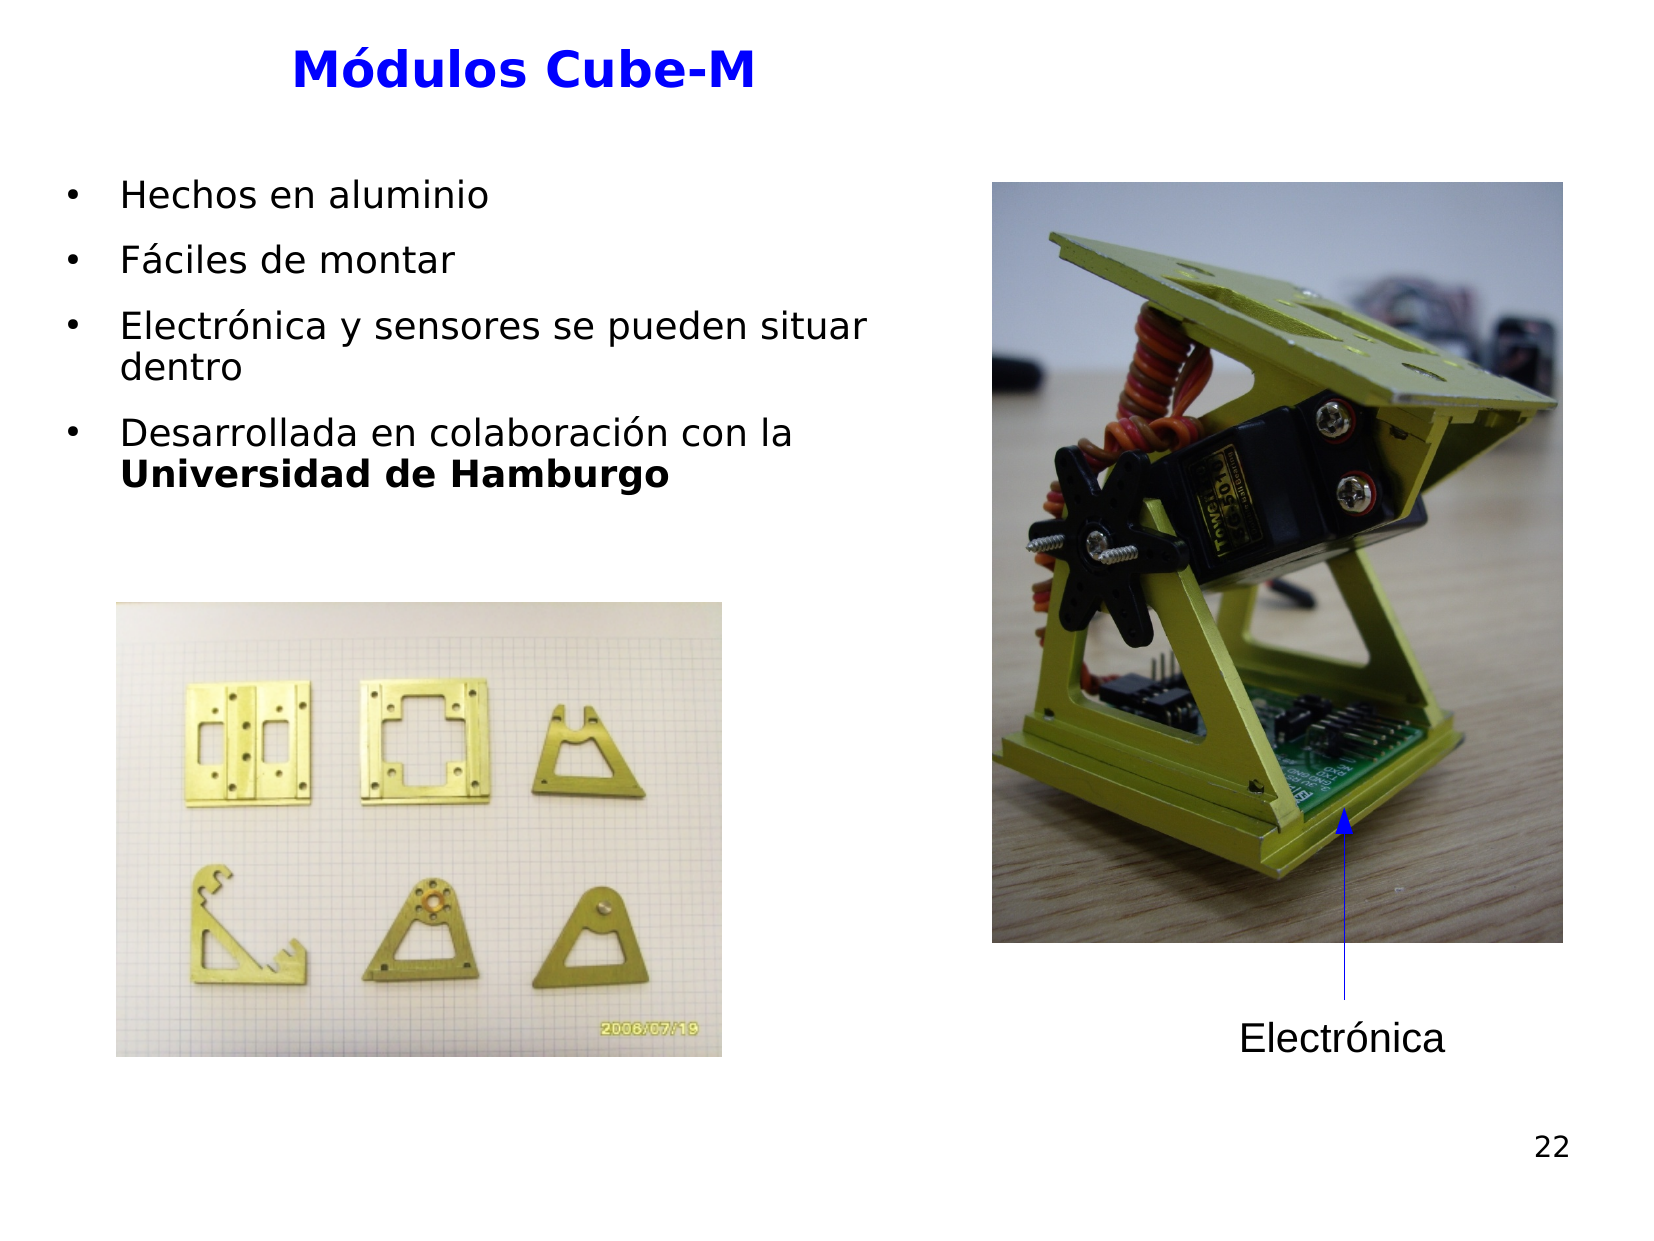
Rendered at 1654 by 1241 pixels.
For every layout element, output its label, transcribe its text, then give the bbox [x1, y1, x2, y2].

text_box Electrónica [1224, 1007, 1461, 1069]
picture [116, 602, 722, 1057]
text_box Módulos Cube-M [276, 33, 773, 107]
text_box [992, 182, 1563, 943]
list Hechos en aluminio Fáciles de montar Electrónica y sensores se pueden situar dentro Desarrollada en colaboración con la Universidad de Hamburgo [48, 175, 923, 498]
